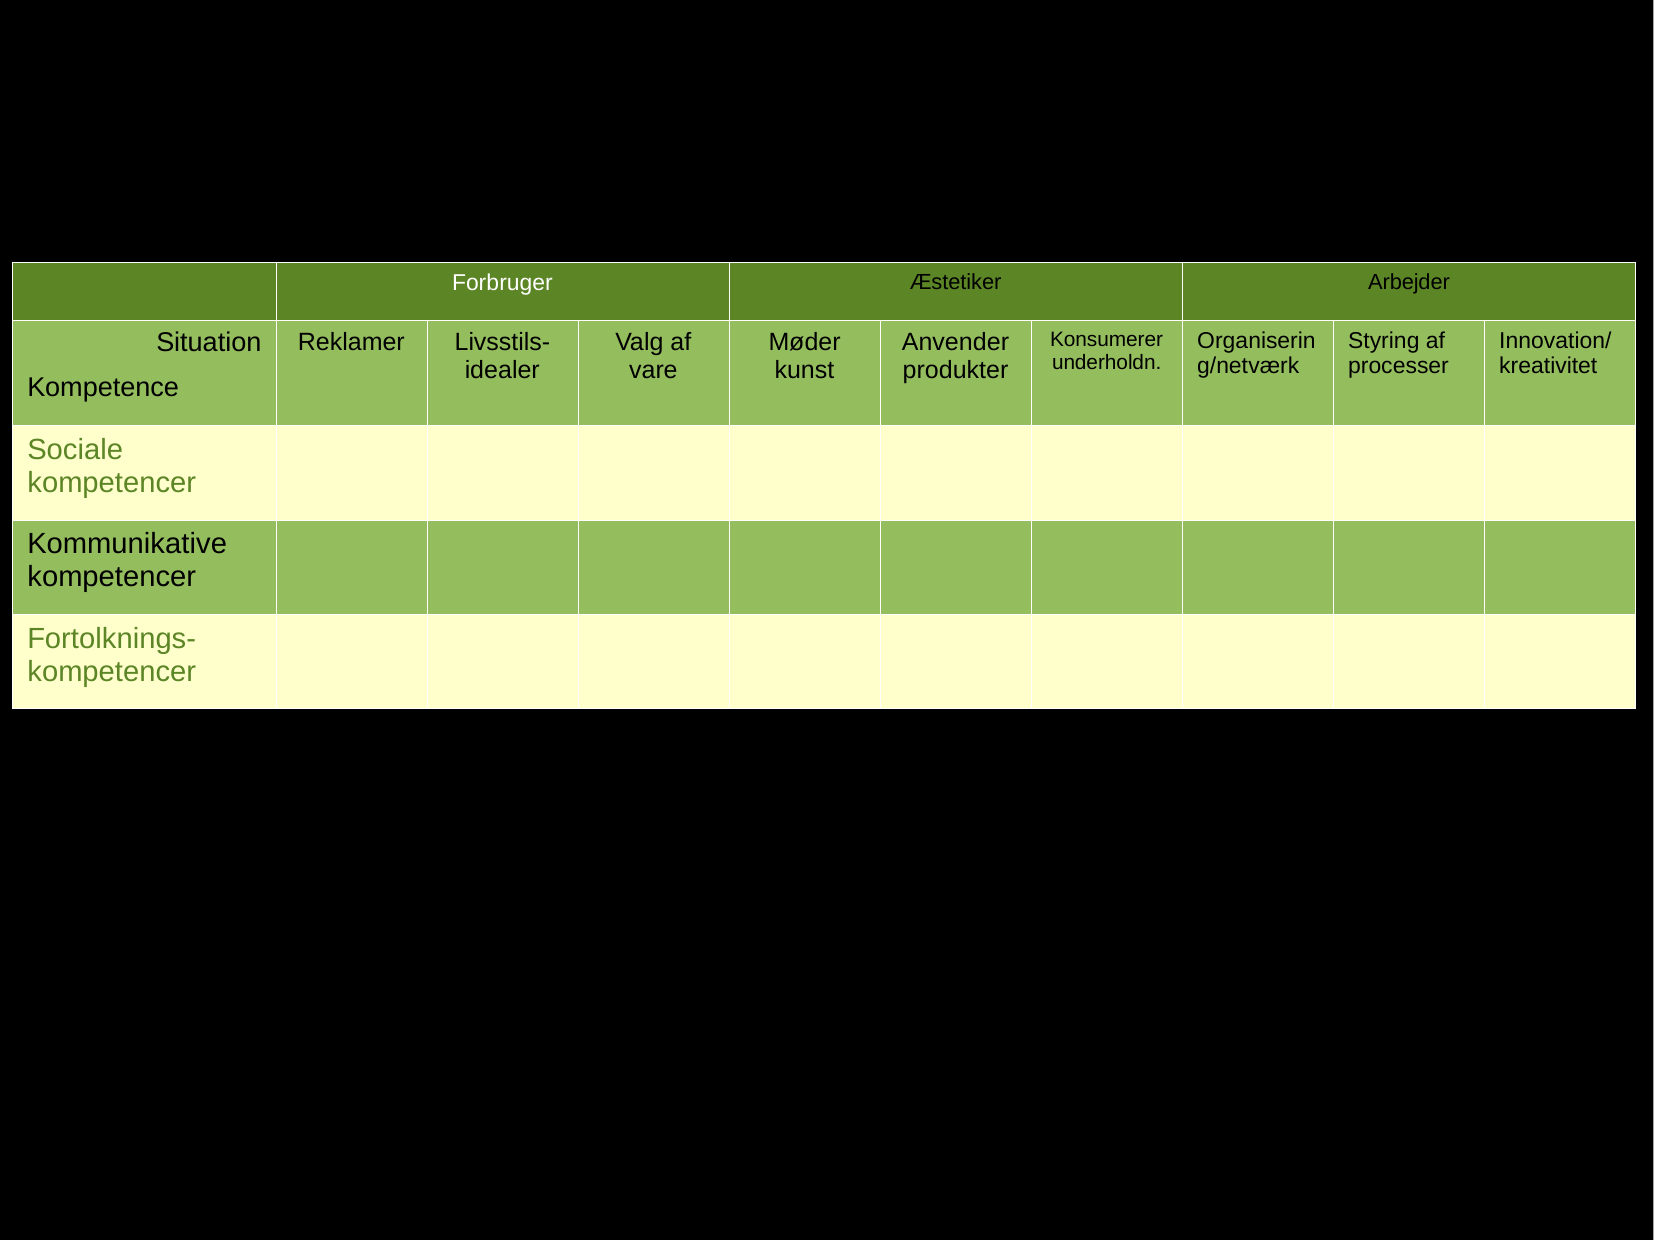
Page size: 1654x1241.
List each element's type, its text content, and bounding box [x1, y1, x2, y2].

table_cell Reklamer [277, 321, 427, 425]
table_cell [1334, 521, 1484, 614]
table_cell [881, 615, 1031, 708]
table_cell Organisering/netværk [1183, 321, 1333, 425]
table_cell Situation Kompetence [13, 321, 276, 425]
table_cell [428, 426, 578, 520]
table_cell [277, 521, 427, 614]
table_cell [1032, 615, 1182, 708]
table_cell [730, 521, 880, 614]
table_cell [579, 426, 729, 520]
table_cell Innovation/kreativitet [1485, 321, 1635, 425]
table_cell [730, 426, 880, 520]
table_cell Sociale kompetencer [13, 426, 276, 520]
table_cell [1485, 521, 1635, 614]
table_cell [277, 615, 427, 708]
table_cell [428, 521, 578, 614]
table_cell Konsumerer underholdn. [1032, 321, 1182, 425]
table_cell [1032, 426, 1182, 520]
table_cell Styring af processer [1334, 321, 1484, 425]
table_cell [1334, 615, 1484, 708]
table_cell [881, 426, 1031, 520]
table_cell Valg af vare [579, 321, 729, 425]
table_cell Livsstils-idealer [428, 321, 578, 425]
table_cell [428, 615, 578, 708]
table_cell [730, 615, 880, 708]
table_cell [1032, 521, 1182, 614]
table_cell Kommunikative kompetencer [13, 521, 276, 614]
table_cell [881, 521, 1031, 614]
table_header [13, 263, 276, 320]
table_cell [1183, 521, 1333, 614]
table_cell Anvender produkter [881, 321, 1031, 425]
table_cell [277, 426, 427, 520]
table_header Æstetiker [730, 263, 1182, 320]
table_cell [1485, 615, 1635, 708]
table_header Arbejder [1183, 263, 1635, 320]
table_cell [1334, 426, 1484, 520]
table_cell [1183, 615, 1333, 708]
table_cell Fortolknings-kompetencer [13, 615, 276, 708]
table_cell [1183, 426, 1333, 520]
table_cell [1485, 426, 1635, 520]
table_cell Møder kunst [730, 321, 880, 425]
table_cell [579, 615, 729, 708]
table_cell [579, 521, 729, 614]
table_header Forbruger [277, 263, 729, 320]
